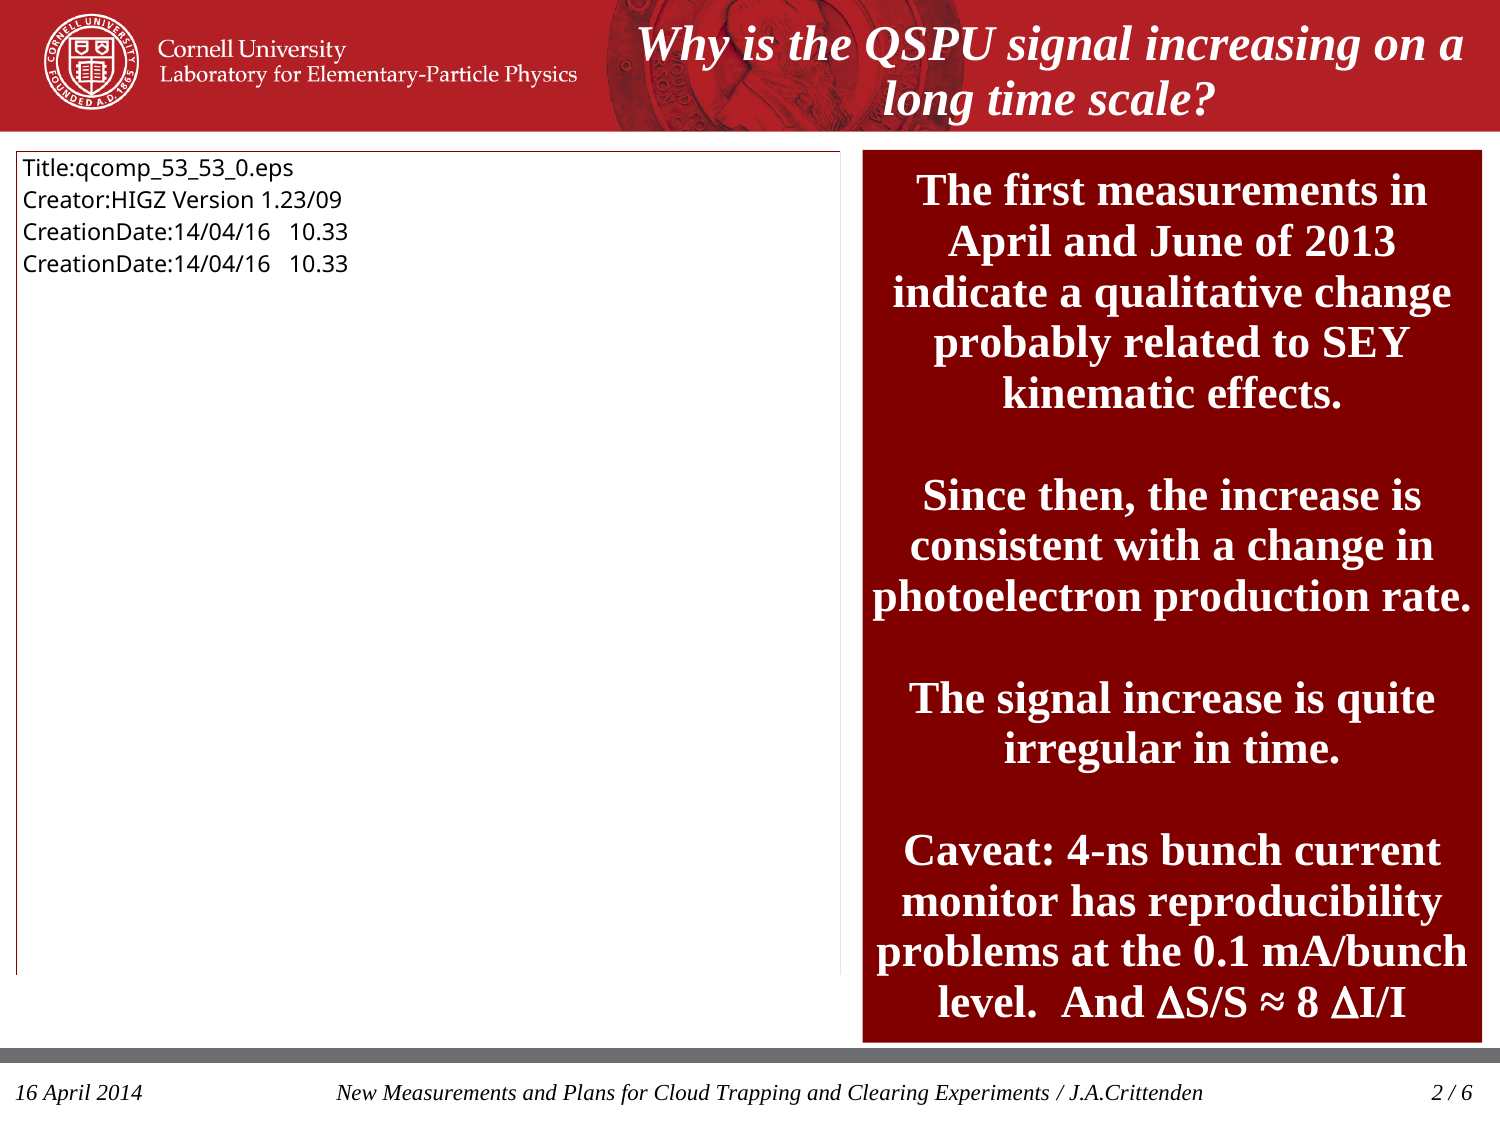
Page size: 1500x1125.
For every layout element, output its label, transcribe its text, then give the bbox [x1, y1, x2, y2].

title Why is the QSPU signal increasing on a long time scale? [600, 7, 1500, 136]
text_box The first measurements in April and June of 2013 indicate a qualitative change probably related to SEY kinematic effects. Since then, the increase is consistent with a change in photoelectron production rate. The signal increase is quite irregular in time. Caveat: 4-ns bunch current monitor has reproducibility problems at the 0.1 mA/bunch level. And DS/S ≈ 8 DI/I [862, 149, 1483, 1043]
picture [15, 149, 841, 976]
picture [0, 0, 1500, 132]
